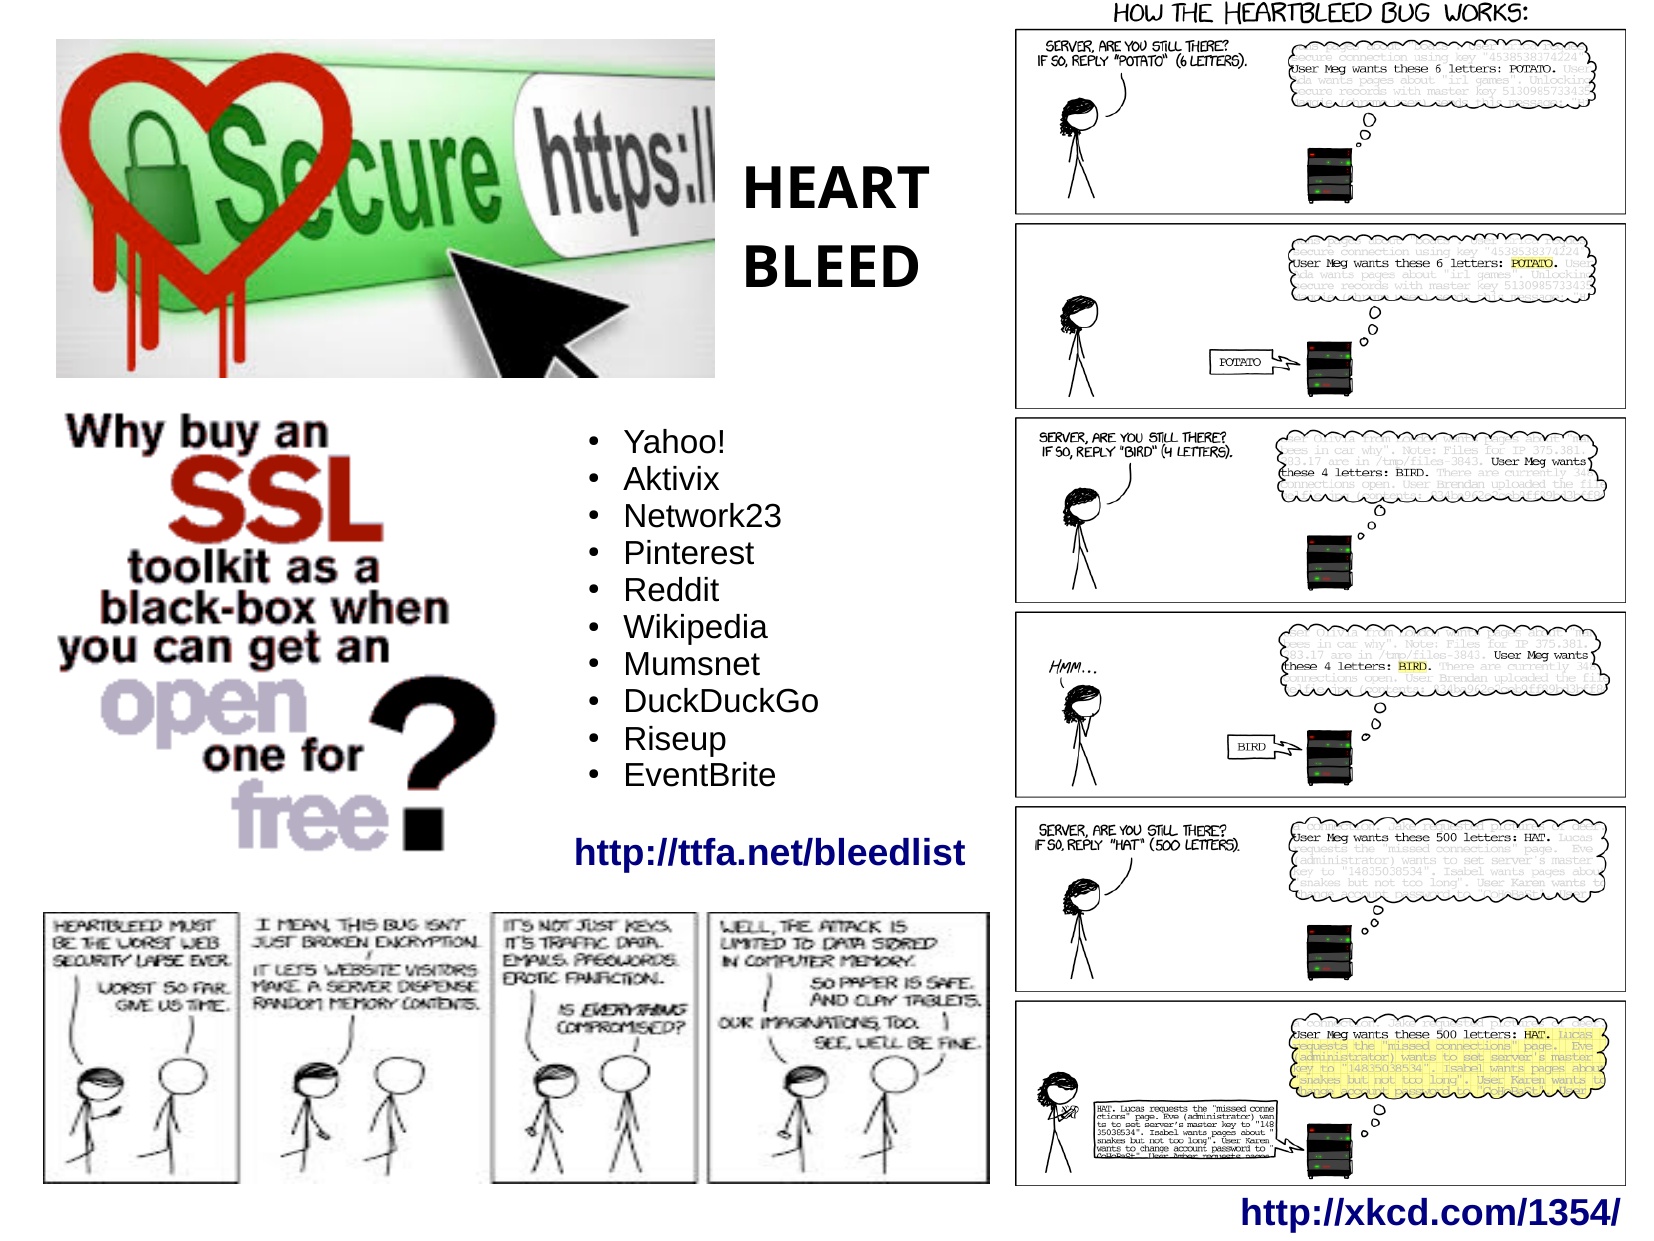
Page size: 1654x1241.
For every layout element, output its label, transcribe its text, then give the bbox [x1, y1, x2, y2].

picture [1015, 0, 1626, 1186]
text_box http://xkcd.com/1354/ [1225, 1184, 1654, 1241]
text_box HEART BLEED [726, 138, 999, 462]
picture [56, 407, 505, 861]
picture [56, 39, 715, 378]
text_box Yahoo! Aktivix Network23 Pinterest Reddit Wikipedia Mumsnet DuckDuckGo Riseup EventBrite [573, 416, 835, 804]
title Heartbleed [715, 49, 1015, 257]
text_box http://ttfa.net/bleedlist [558, 823, 981, 881]
picture [43, 912, 990, 1185]
